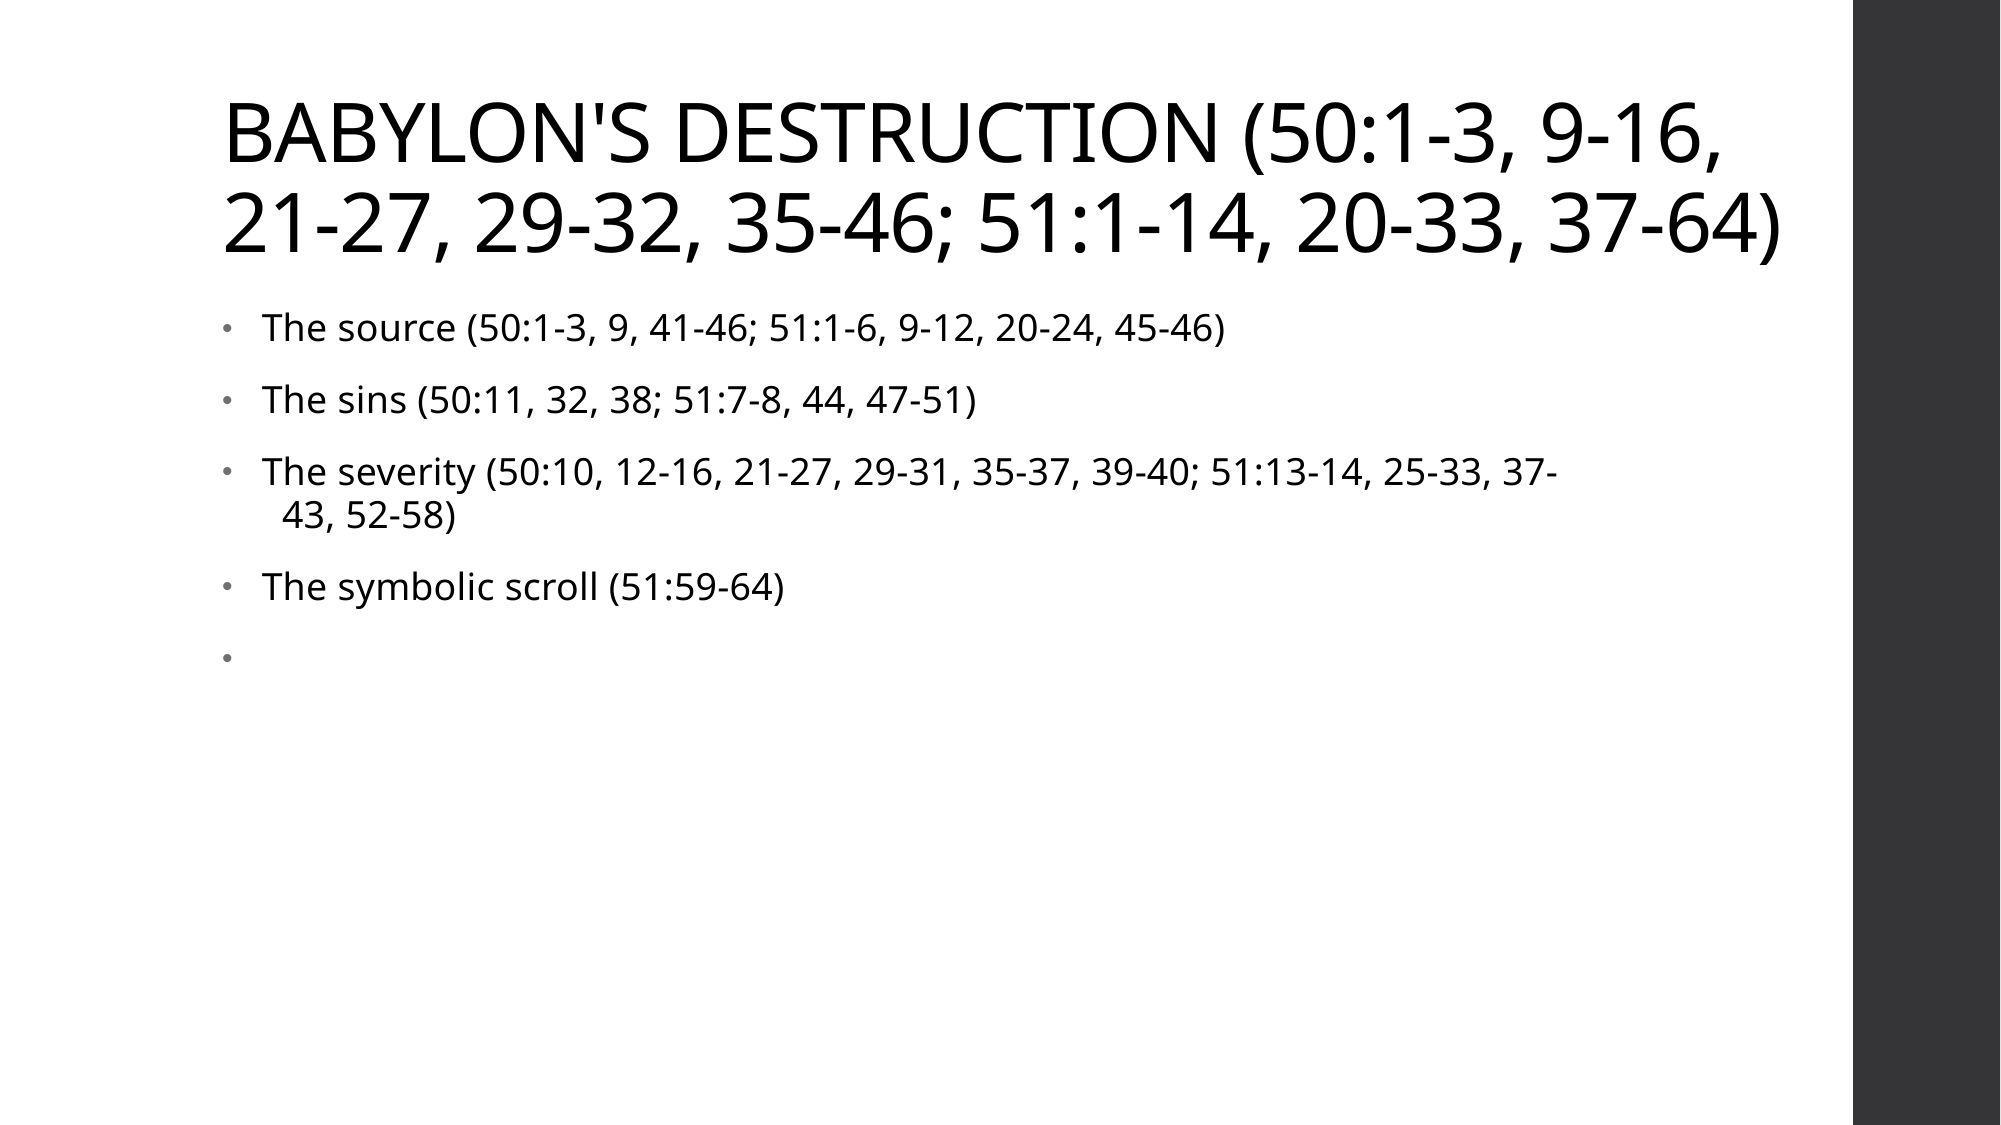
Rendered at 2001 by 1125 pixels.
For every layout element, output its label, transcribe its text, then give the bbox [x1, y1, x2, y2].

list The source (50:1-3, 9, 41-46; 51:1-6, 9-12, 20-24, 45-46) The sins (50:11, 32, 38; 51:7-8, 44, 47-51) The severity (50:10, 12-16, 21-27, 29-31, 35-37, 39-40; 51:13-14, 25-33, 37-43, 52-58) The symbolic scroll (51:59-64) [206, 299, 1617, 1014]
title BABYLON'S DESTRUCTION (50:1-3, 9-16, 21-27, 29-32, 35-46; 51:1-14, 20-33, 37-64) [206, 60, 1797, 278]
